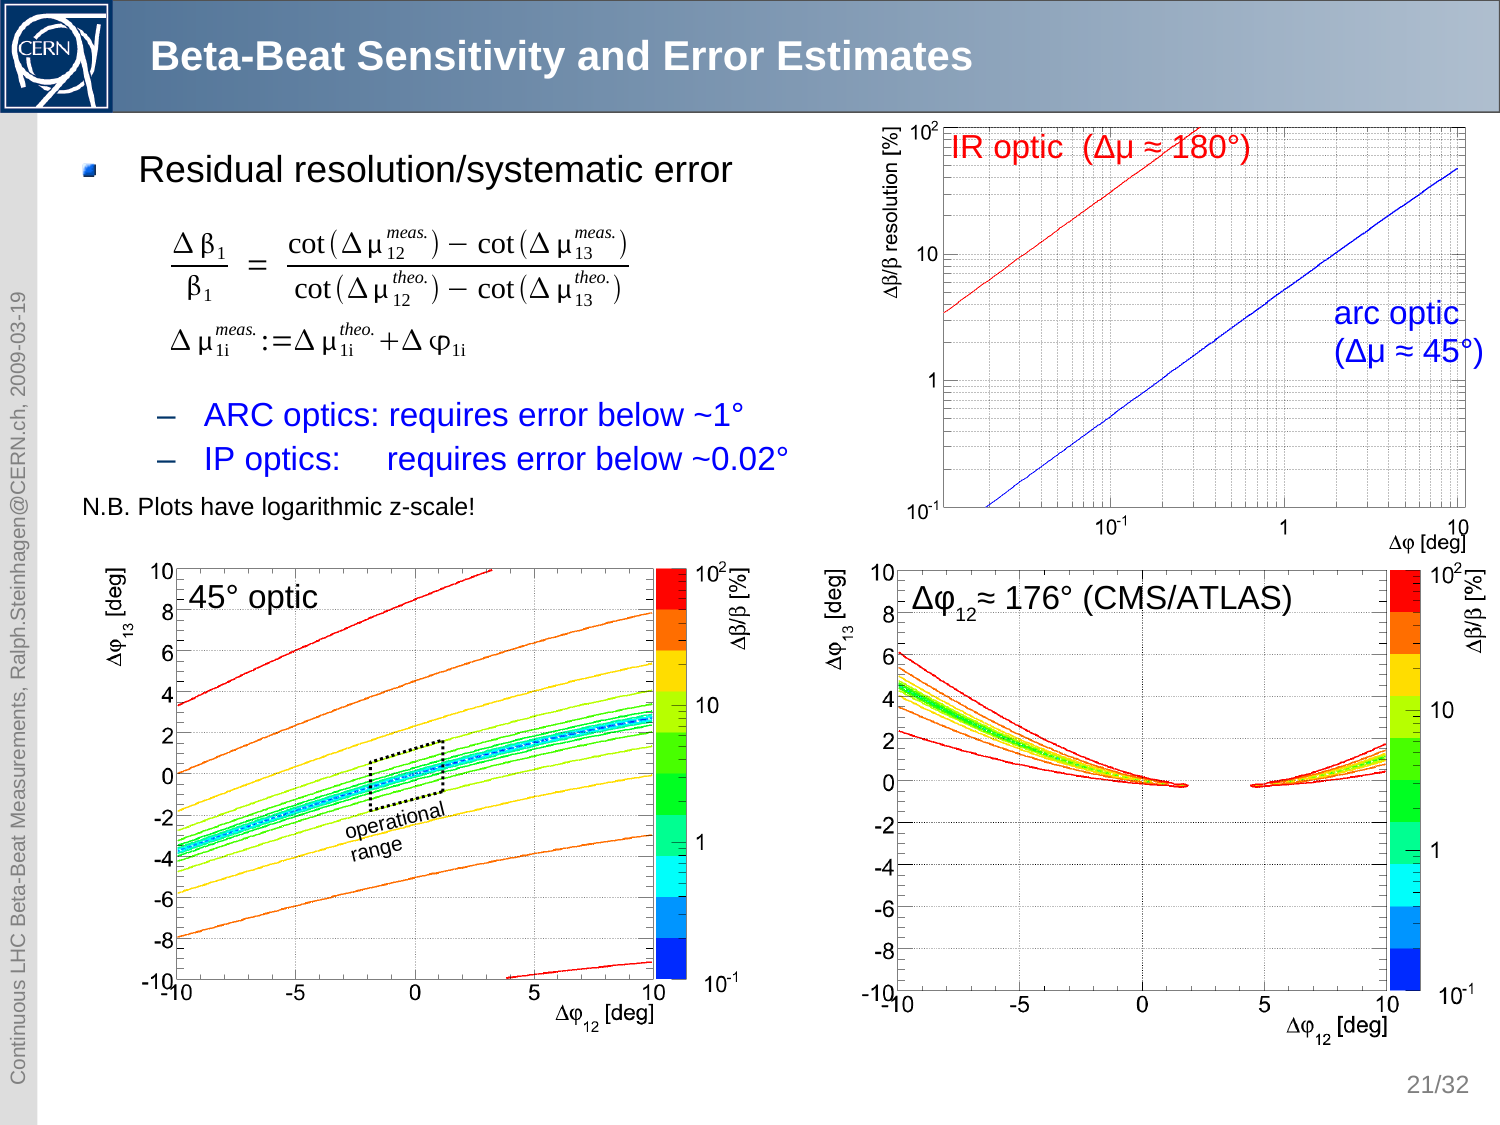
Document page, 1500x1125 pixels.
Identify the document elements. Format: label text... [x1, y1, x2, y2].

title Beta-Beat Sensitivity and Error Estimates [150, 7, 1201, 106]
text_box 45° optic [173, 571, 334, 624]
chart [162, 221, 638, 311]
list Residual resolution/systematic error ARC optics: requires error below ~1° IP optics: requires error below ~0.02° N.B. Plots have logarithmic z-scale! [82, 147, 871, 1025]
text_box operational range [326, 773, 521, 878]
text_box arc optic (Δμ ≈ 45°) [1318, 287, 1500, 377]
text_box IR optic (Δμ ≈ 180°) [936, 121, 1267, 173]
picture [98, 559, 751, 1036]
picture [817, 118, 1487, 1049]
picture [0, 0, 113, 113]
text_box Δφ12≈ 176° (CMS/ATLAS) [896, 572, 1308, 633]
chart [162, 318, 474, 361]
